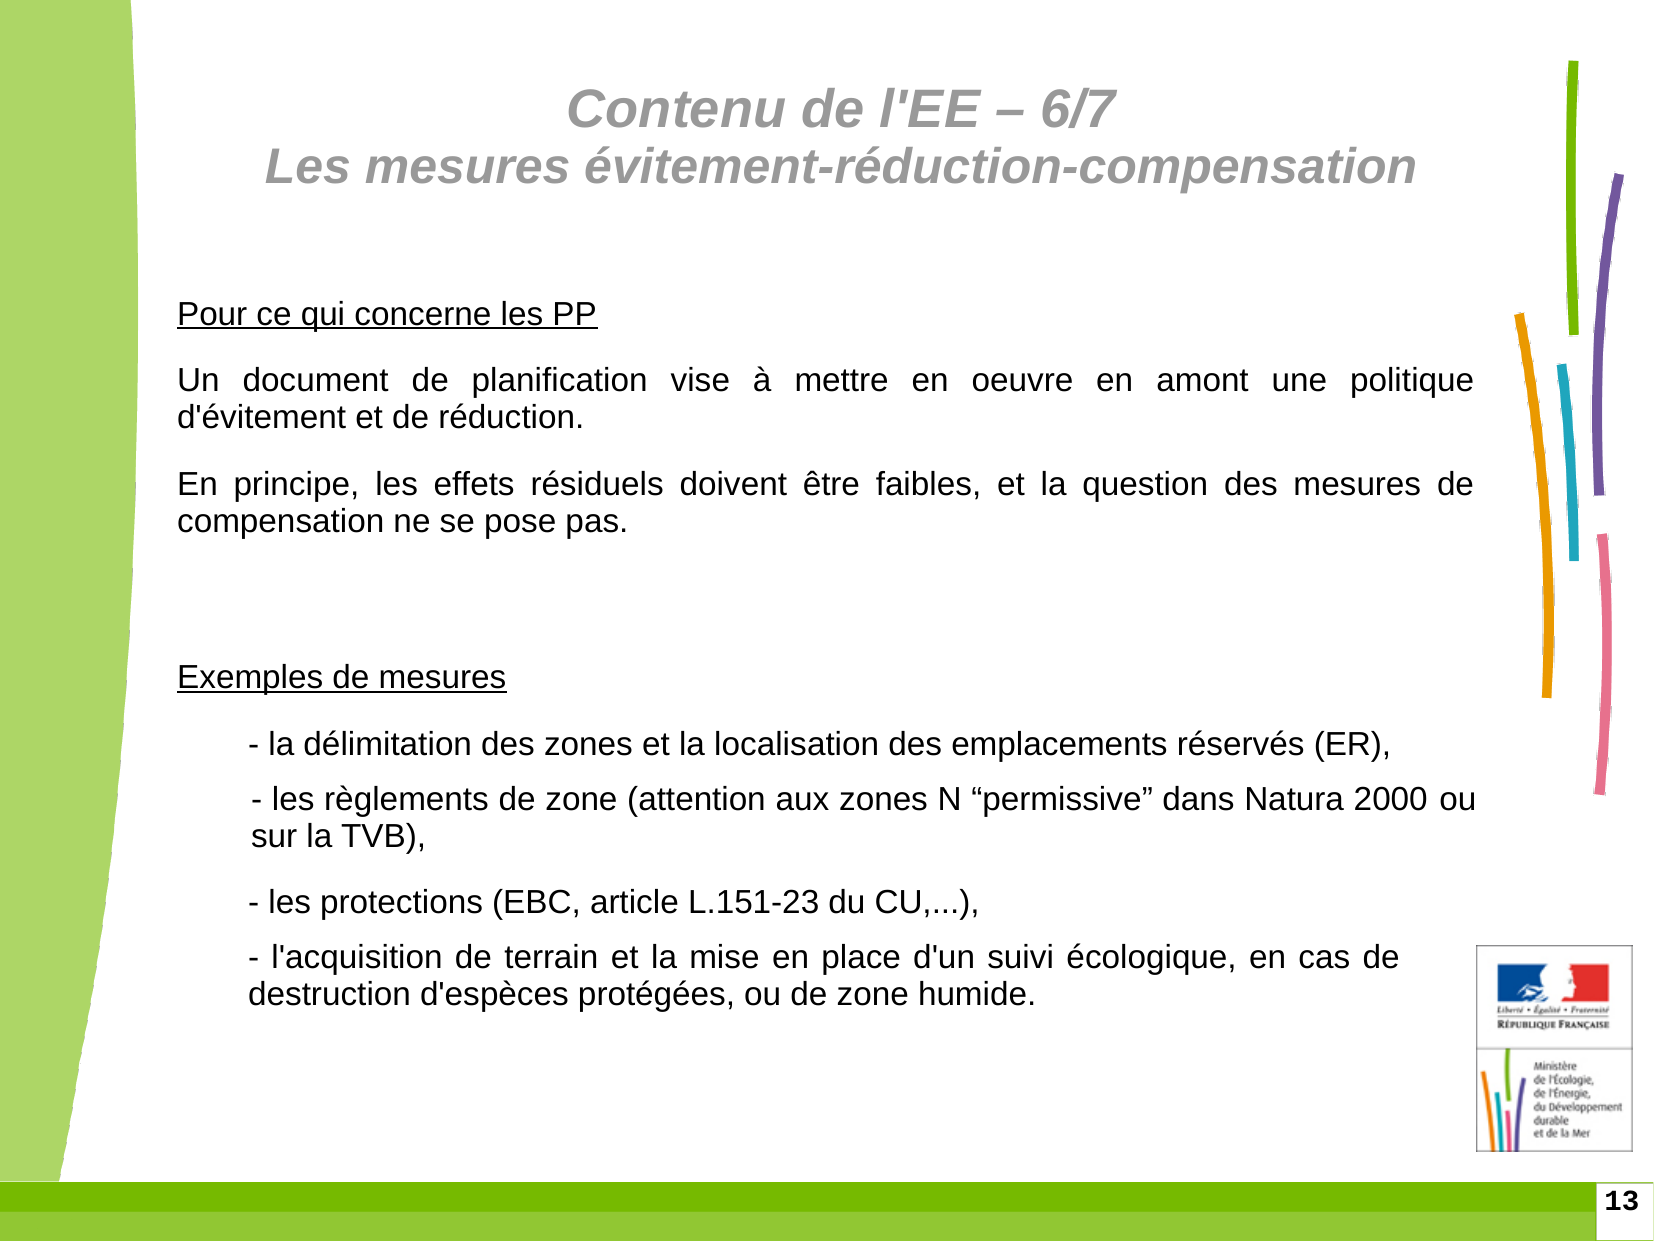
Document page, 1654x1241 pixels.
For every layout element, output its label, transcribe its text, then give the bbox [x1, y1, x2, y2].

picture [0, 0, 1654, 1241]
list Pour ce qui concerne les PP Un document de planification vise à mettre en oeuvre en amont une politique d'évitement et de réduction. En principe, les effets résiduels doivent être faibles, et la question des mesures de compensation ne se pose pas. Exemples de mesures - la délimitation des zones et la localisation des emplacements réservés (ER), - les règlements de zone (attention aux zones N “permissive” dans Natura 2000 ou sur la TVB), - les protections (EBC, article L.151-23 du CU,...), - l'acquisition de terrain et la mise en place d'un suivi écologique, en cas de destruction d'espèces protégées, ou de zone humide. [177, 295, 1477, 1093]
title Contenu de l'EE – 6/7 Les mesures évitement-réduction-compensation [236, 69, 1447, 203]
